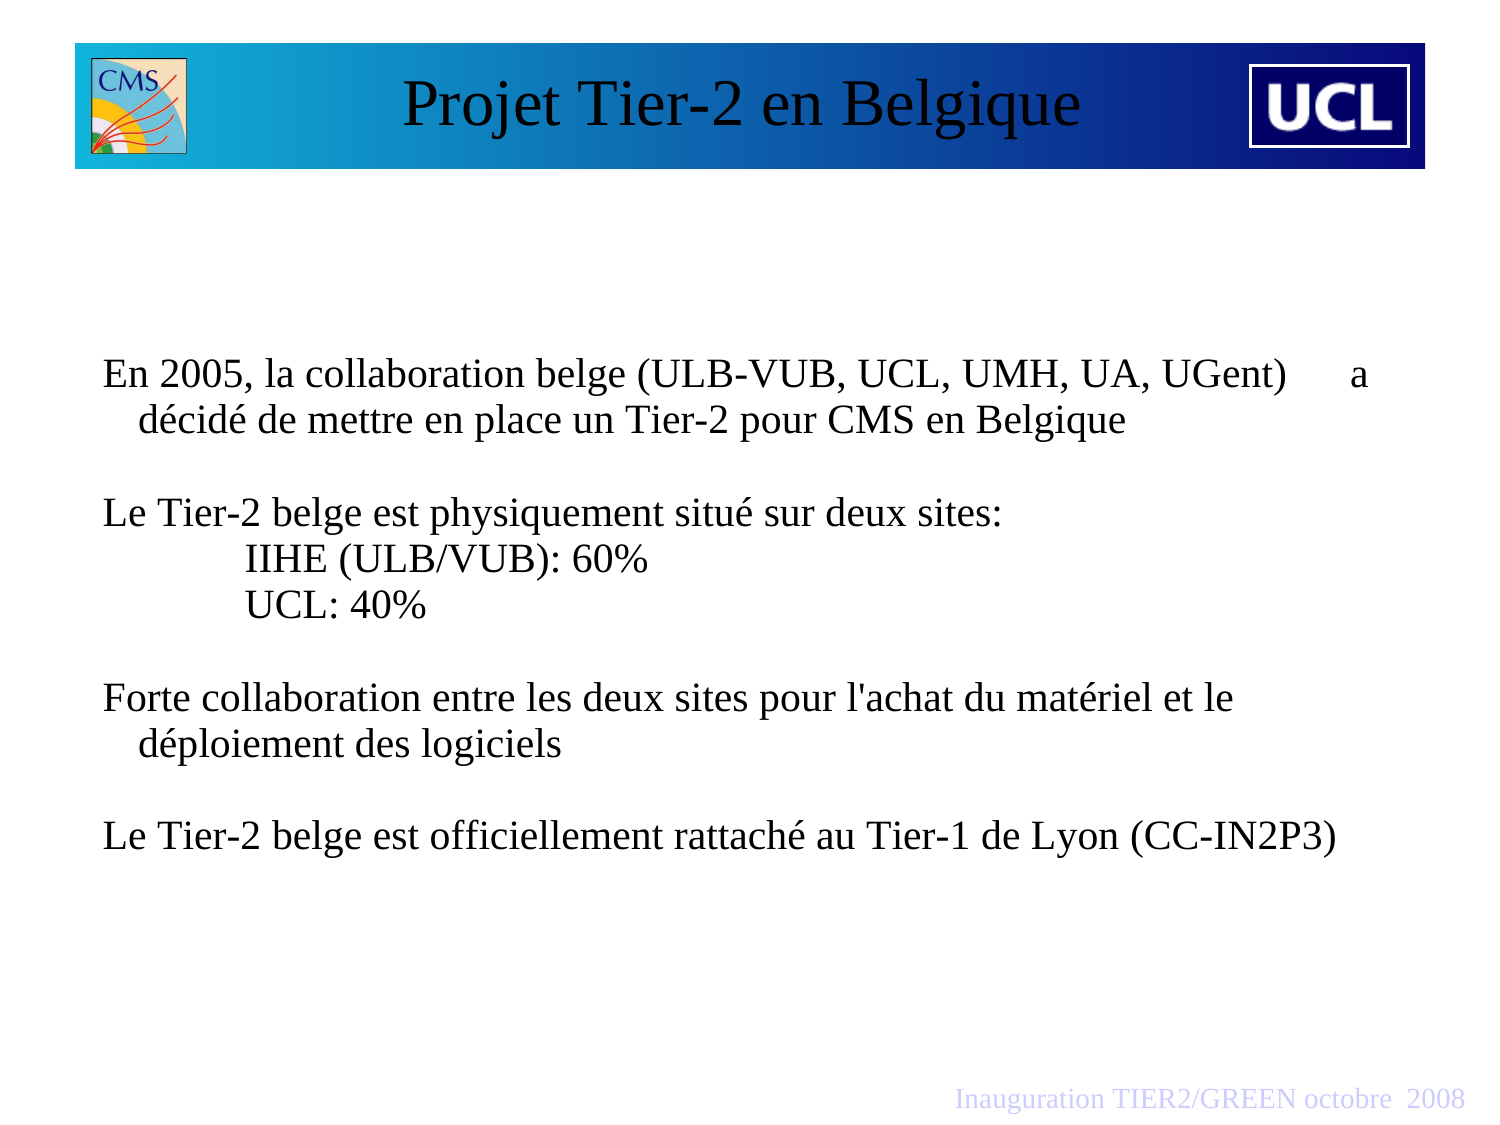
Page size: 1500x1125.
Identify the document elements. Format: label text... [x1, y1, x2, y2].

picture [92, 59, 186, 153]
picture [1252, 67, 1405, 145]
text_box Projet Tier-2 en Belgique [387, 58, 1164, 150]
text_box Inauguration TIER2/GREEN octobre 2008 [940, 1074, 1482, 1123]
text_box En 2005, la collaboration belge (ULB-VUB, UCL, UMH, UA, UGent) a décidé de mettre en place un Tier-2 pour CMS en Belgique Le Tier-2 belge est physiquement situé sur deux sites: IIHE (ULB/VUB): 60% UCL: 40% Forte collaboration entre les deux sites pour l'achat du matériel et le déploiement des logiciels Le Tier-2 belge est officiellement rattaché au Tier-1 de Lyon (CC-IN2P3) [52, 342, 1449, 931]
